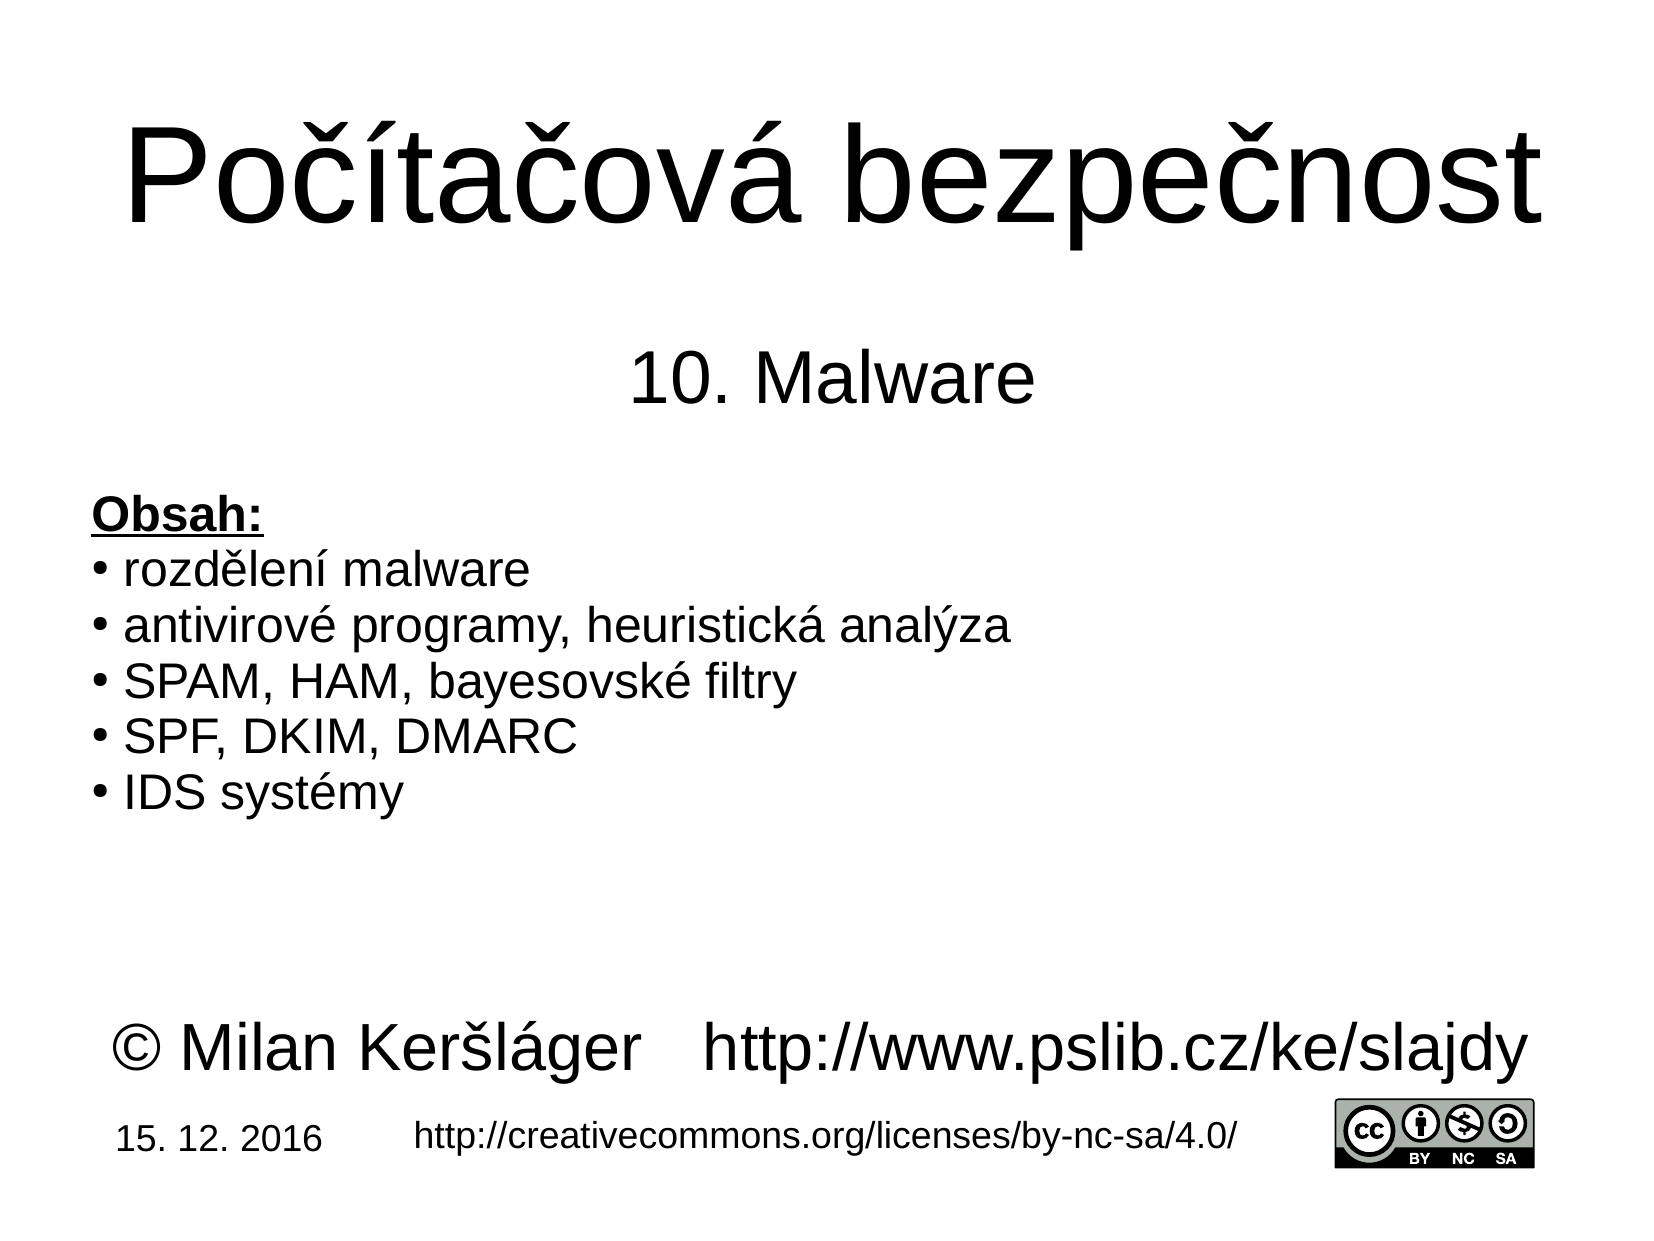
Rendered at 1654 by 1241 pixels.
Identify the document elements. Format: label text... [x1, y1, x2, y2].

text_box 15. 12. 2016 [100, 1110, 355, 1168]
text_box Obsah: rozdělení malware antivirové programy, heuristická analýza SPAM, HAM, bayesovské filtry SPF, DKIM, DMARC IDS systémy [76, 478, 1583, 828]
title Počítačová bezpečnost 10. Malware [88, 56, 1577, 461]
list © Milan Keršláger http://www.pslib.cz/ke/slajdy [76, 1009, 1565, 1087]
picture [1334, 1098, 1535, 1169]
text_box http://creativecommons.org/licenses/by-nc-sa/4.0/ [339, 1107, 1313, 1165]
